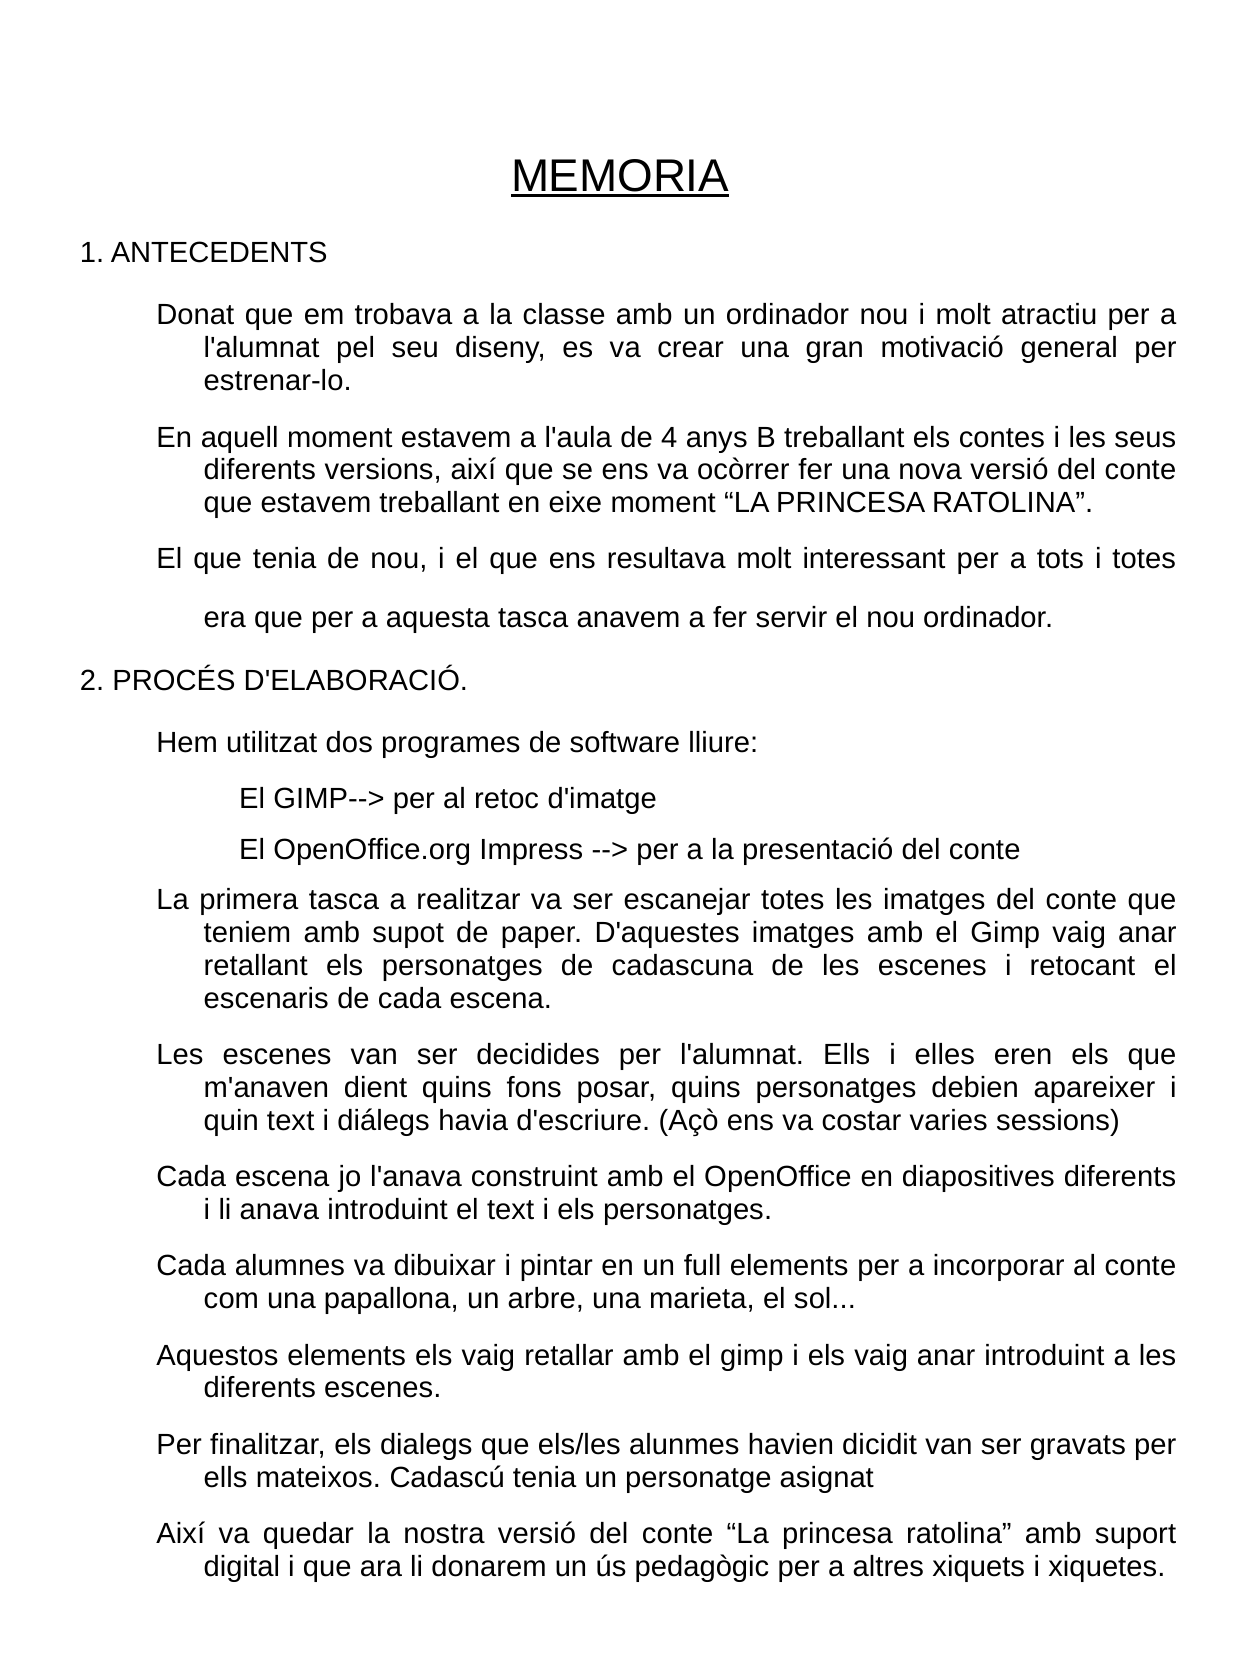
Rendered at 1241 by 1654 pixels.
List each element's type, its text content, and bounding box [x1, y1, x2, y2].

list 1. ANTECEDENTS Donat que em trobava a la classe amb un ordinador nou i molt atractiu per a l'alumnat pel seu diseny, es va crear una gran motivació general per estrenar-lo. En aquell moment estavem a l'aula de 4 anys B treballant els contes i les seus diferents versions, així que se ens va ocòrrer fer una nova versió del conte que estavem treballant en eixe moment “LA PRINCESA RATOLINA”. El que tenia de nou, i el que ens resultava molt interessant per a tots i totes era que per a aquesta tasca anavem a fer servir el nou ordinador. 2. PROCÉS D'ELABORACIÓ. Hem utilitzat dos programes de software lliure: El GIMP--> per al retoc d'imatge El OpenOffice.org Impress --> per a la presentació del conte La primera tasca a realitzar va ser escanejar totes les imatges del conte que teniem amb supot de paper. D'aquestes imatges amb el Gimp vaig anar retallant els personatges de cadascuna de les escenes i retocant el escenaris de cada escena. Les escenes van ser decidides per l'alumnat. Ells i elles eren els que m'anaven dient quins fons posar, quins personatges debien apareixer i quin text i diálegs havia d'escriure. (Açò ens va costar varies sessions) Cada escena jo l'anava construint amb el OpenOffice en diapositives diferents i li anava introduint el text i els personatges. Cada alumnes va dibuixar i pintar en un full elements per a incorporar al conte com una papallona, un arbre, una marieta, el sol... Aquestos elements els vaig retallar amb el gimp i els vaig anar introduint a les diferents escenes. Per finalitzar, els dialegs que els/les alunmes havien dicidit van ser gravats per ells mateixos. Cadascú tenia un personatge asignat Així va quedar la nostra versió del conte “La princesa ratolina” amb suport digital i que ara li donarem un ús pedagògic per a altres xiquets i xiquetes. [62, 236, 1179, 1583]
title MEMORIA [62, 65, 1179, 236]
